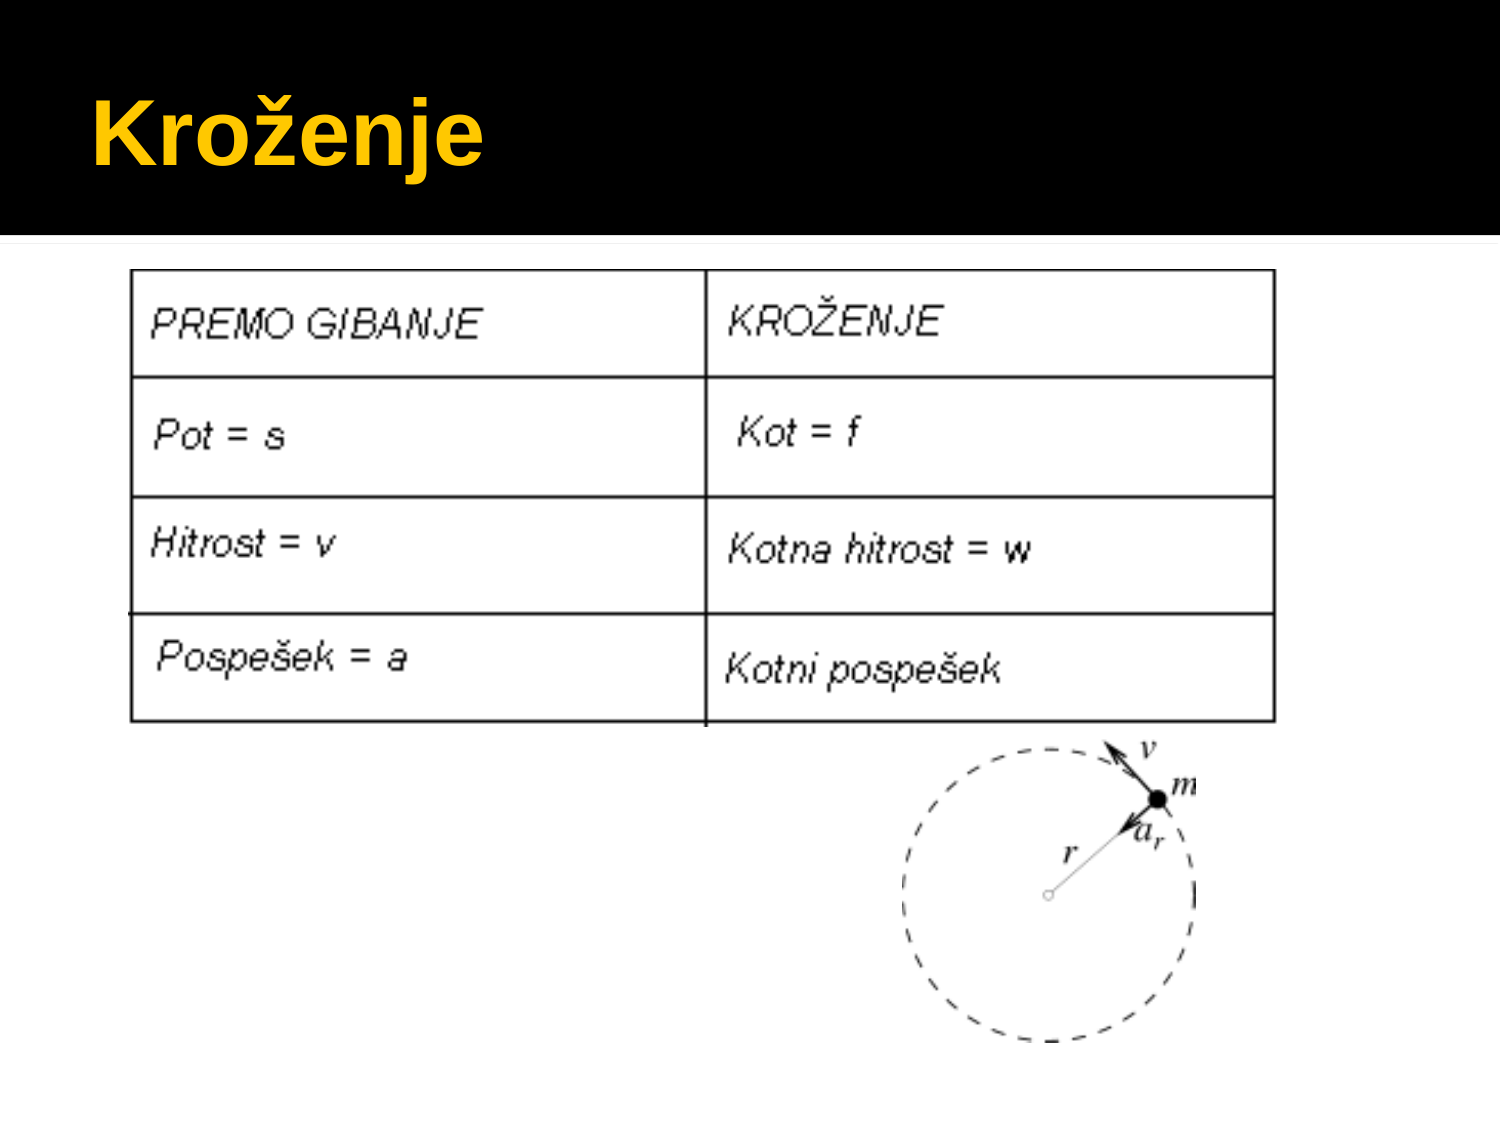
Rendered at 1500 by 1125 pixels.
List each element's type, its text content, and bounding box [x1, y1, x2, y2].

picture [902, 738, 1196, 1043]
picture [128, 269, 1280, 727]
title Kroženje [75, 24, 1425, 231]
